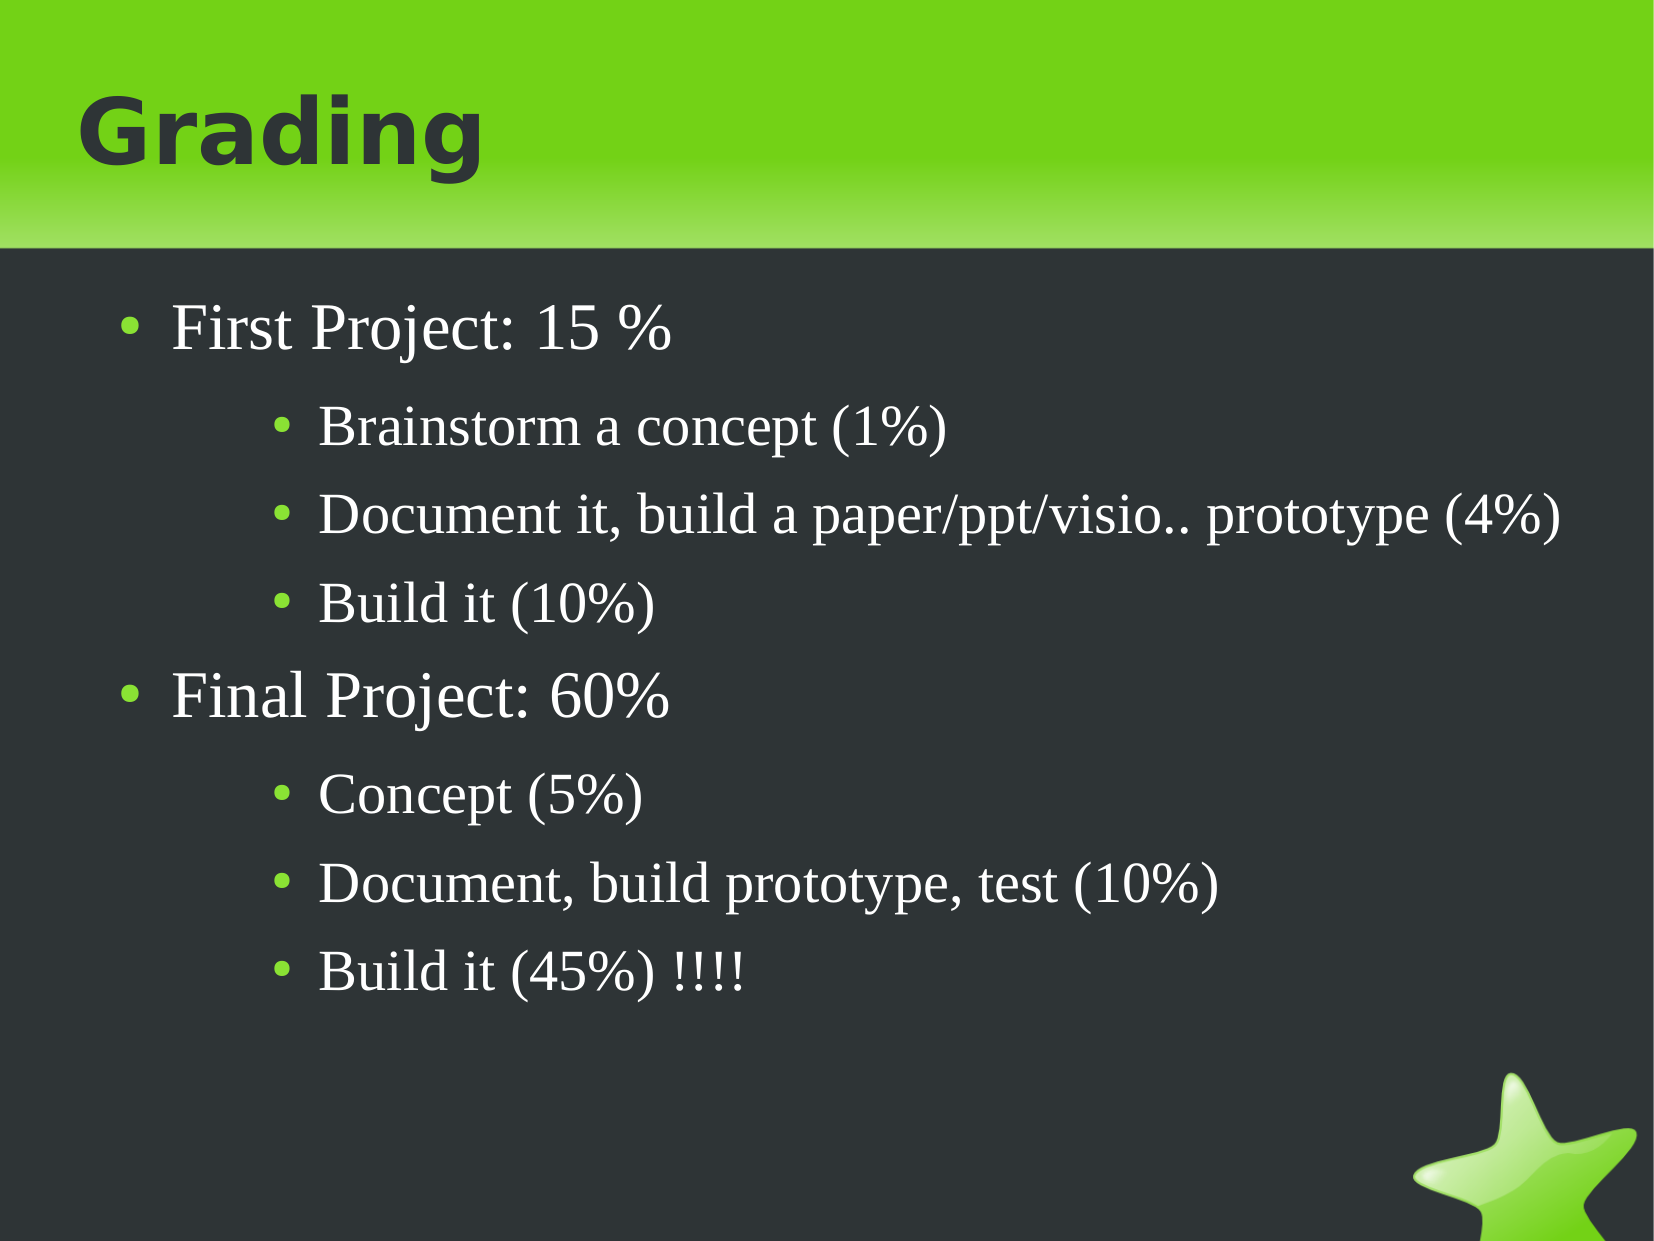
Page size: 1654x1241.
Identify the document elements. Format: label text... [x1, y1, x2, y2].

picture [0, 0, 1654, 1241]
list First Project: 15 % Brainstorm a concept (1%) Document it, build a paper/ppt/visio.. prototype (4%) Build it (10%) Final Project: 60% Concept (5%) Document, build prototype, test (10%) Build it (45%) !!!! [82, 290, 1571, 1147]
title Grading [76, 36, 1565, 229]
